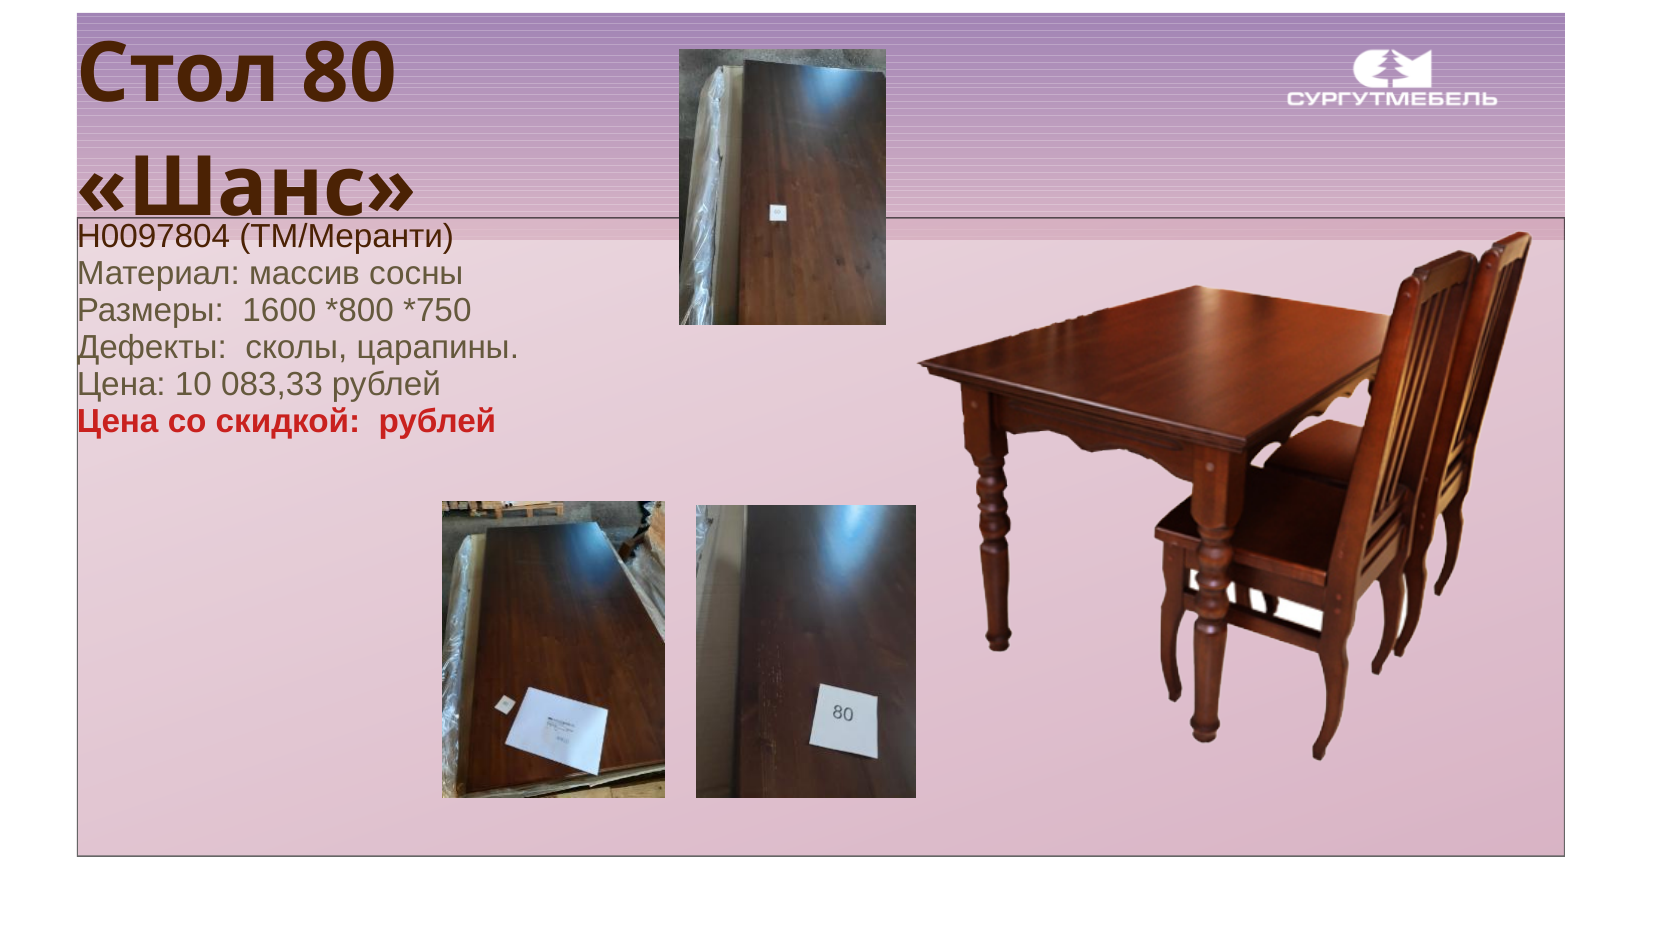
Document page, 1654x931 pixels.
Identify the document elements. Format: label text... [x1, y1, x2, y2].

title Стол 80 «Шанс» [76, 23, 1565, 217]
picture [1262, 5, 1513, 170]
picture [679, 49, 1634, 798]
picture [442, 501, 665, 798]
subtitle Н0097804 (ТМ/Меранти) Материал: массив сосны Размеры: 1600 *800 *750 Дефекты: сколы, царапины. Цена: 10 083,33 рублей Цена со скидкой: рублей [76, 217, 1565, 857]
